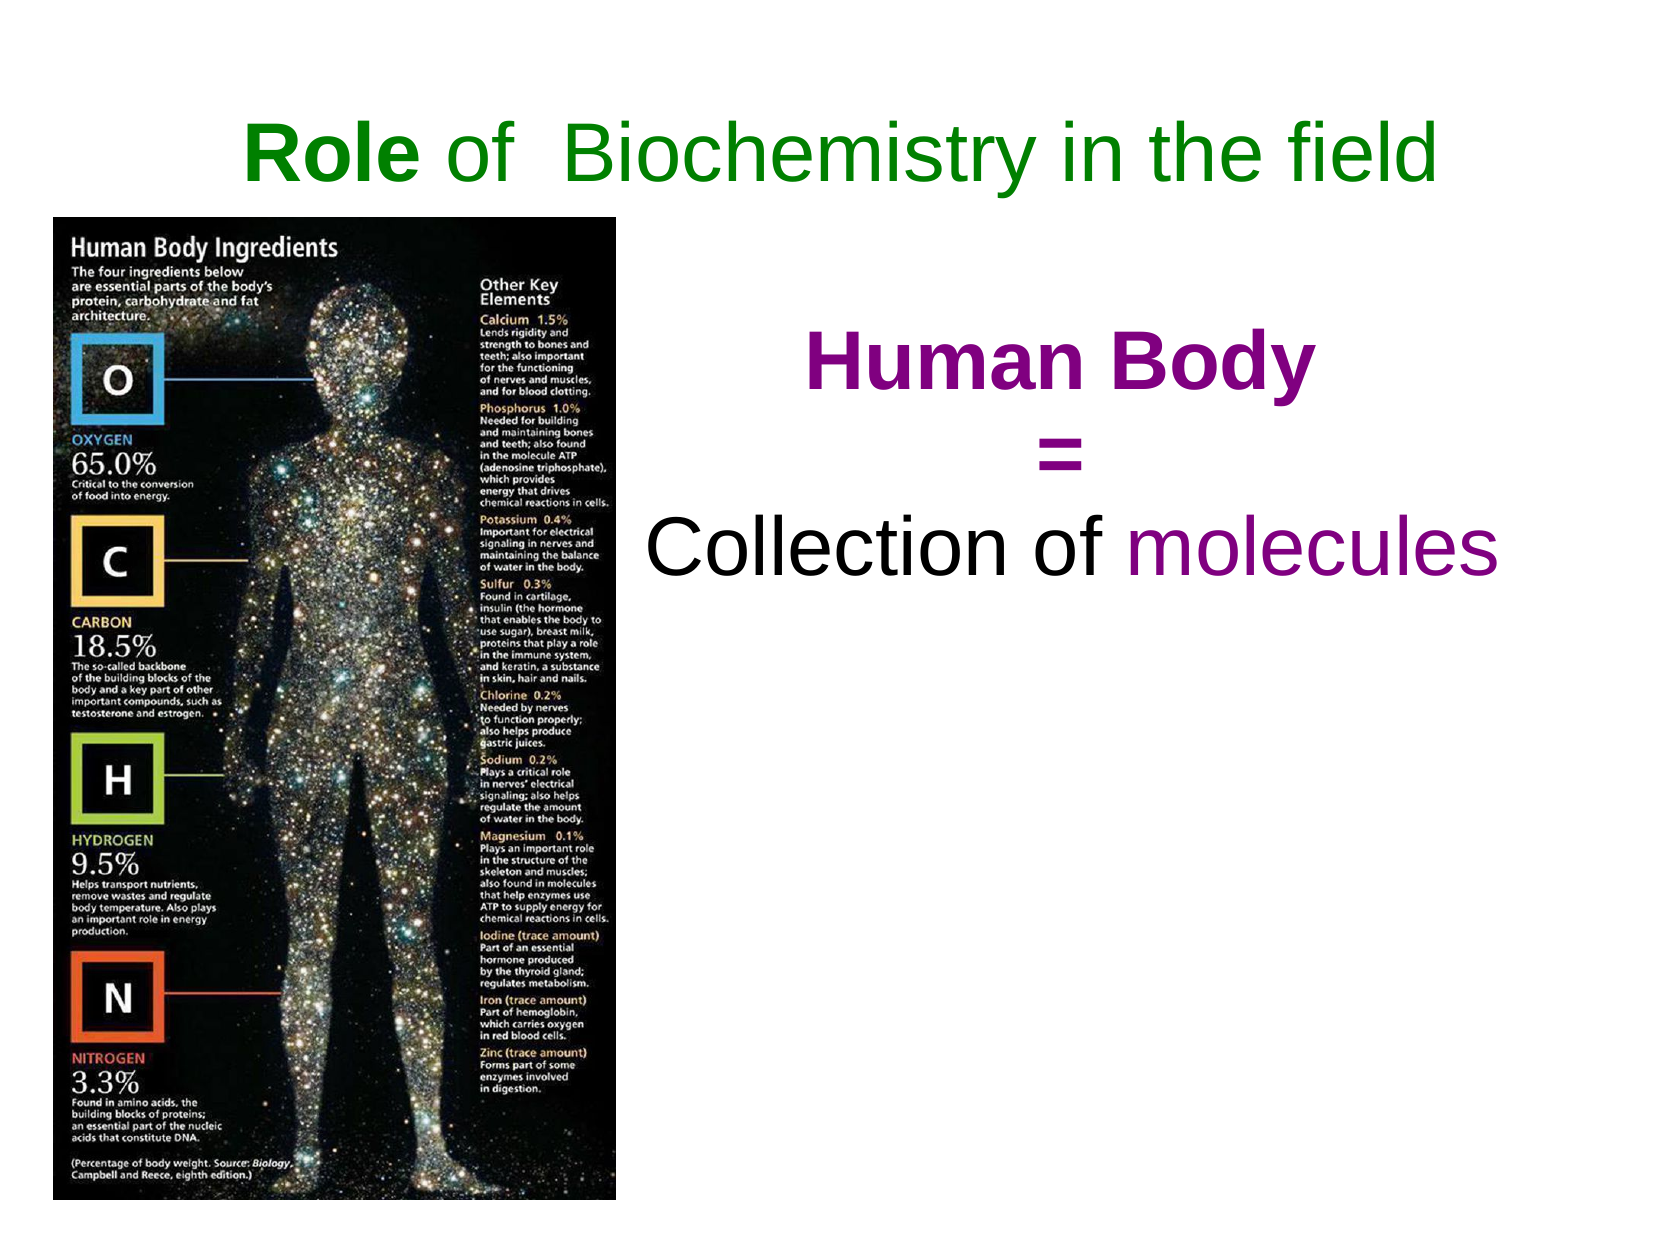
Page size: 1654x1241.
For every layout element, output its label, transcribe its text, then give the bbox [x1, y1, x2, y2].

picture [53, 217, 616, 1201]
text_box Human Body = Collection of molecules [616, 306, 1531, 601]
title Role of Biochemistry in the field [82, 49, 1571, 257]
